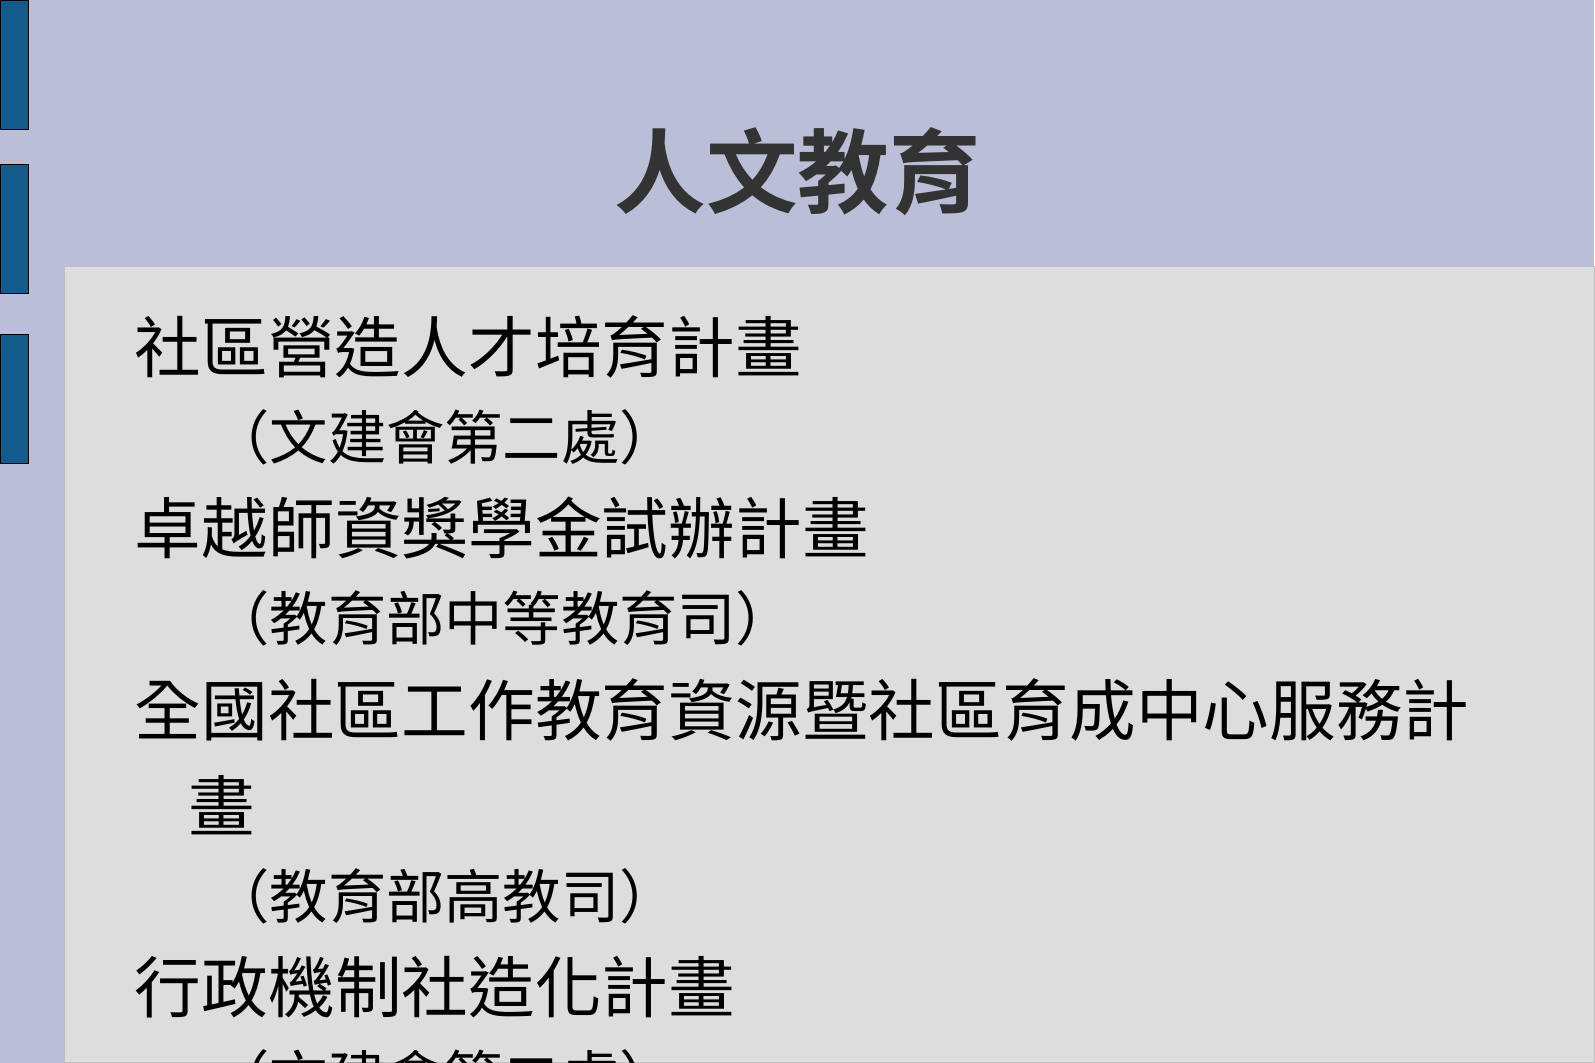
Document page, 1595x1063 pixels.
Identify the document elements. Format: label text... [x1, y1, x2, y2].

title 人文教育 [117, 78, 1479, 256]
list 社區營造人才培育計畫 （文建會第二處） 卓越師資獎學金試辦計畫 （教育部中等教育司） 全國社區工作教育資源暨社區育成中心服務計畫 （教育部高教司） 行政機制社造化計畫 （文建會第二處） [117, 295, 1479, 966]
